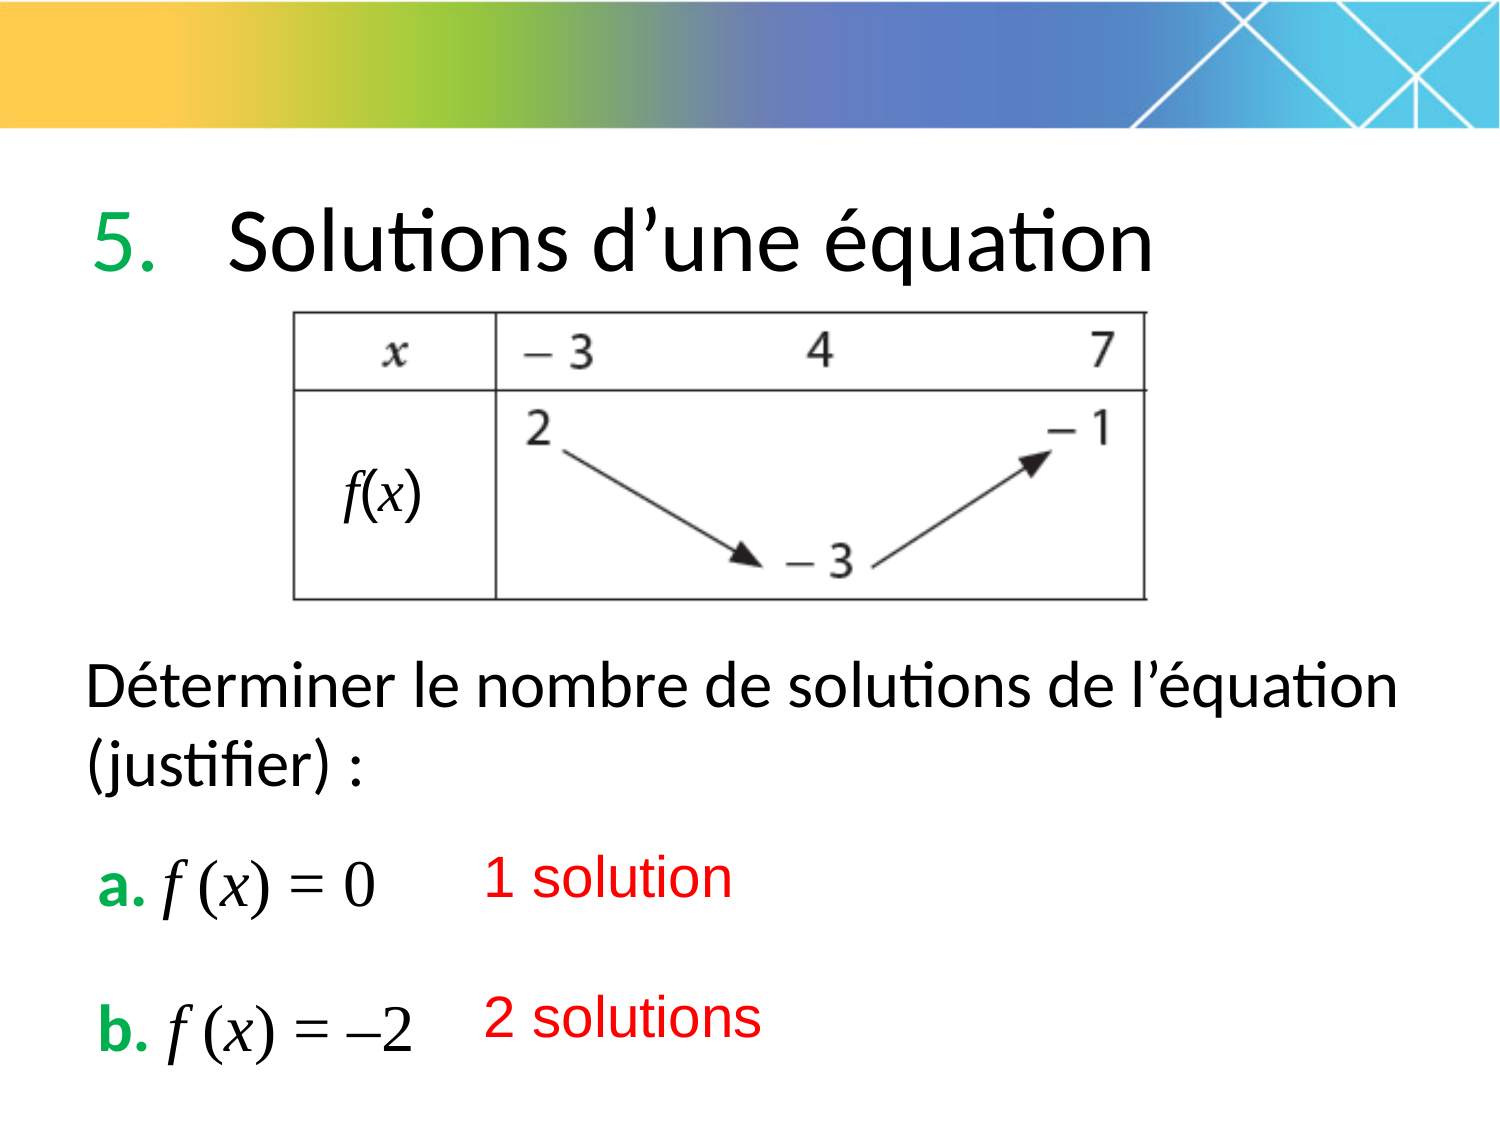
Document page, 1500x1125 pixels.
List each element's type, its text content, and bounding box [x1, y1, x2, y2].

text_box f(x) [328, 445, 458, 531]
list Déterminer le nombre de solutions de l’équation (justifier) : [70, 632, 1421, 1032]
text_box 1 solution 2 solutions [468, 832, 915, 1058]
title Solutions d’une équation [75, 164, 1426, 305]
picture [0, 0, 1500, 130]
text_box a. f (x) = 0 b. f (x) = –2 [82, 832, 744, 1072]
picture [269, 292, 1177, 619]
